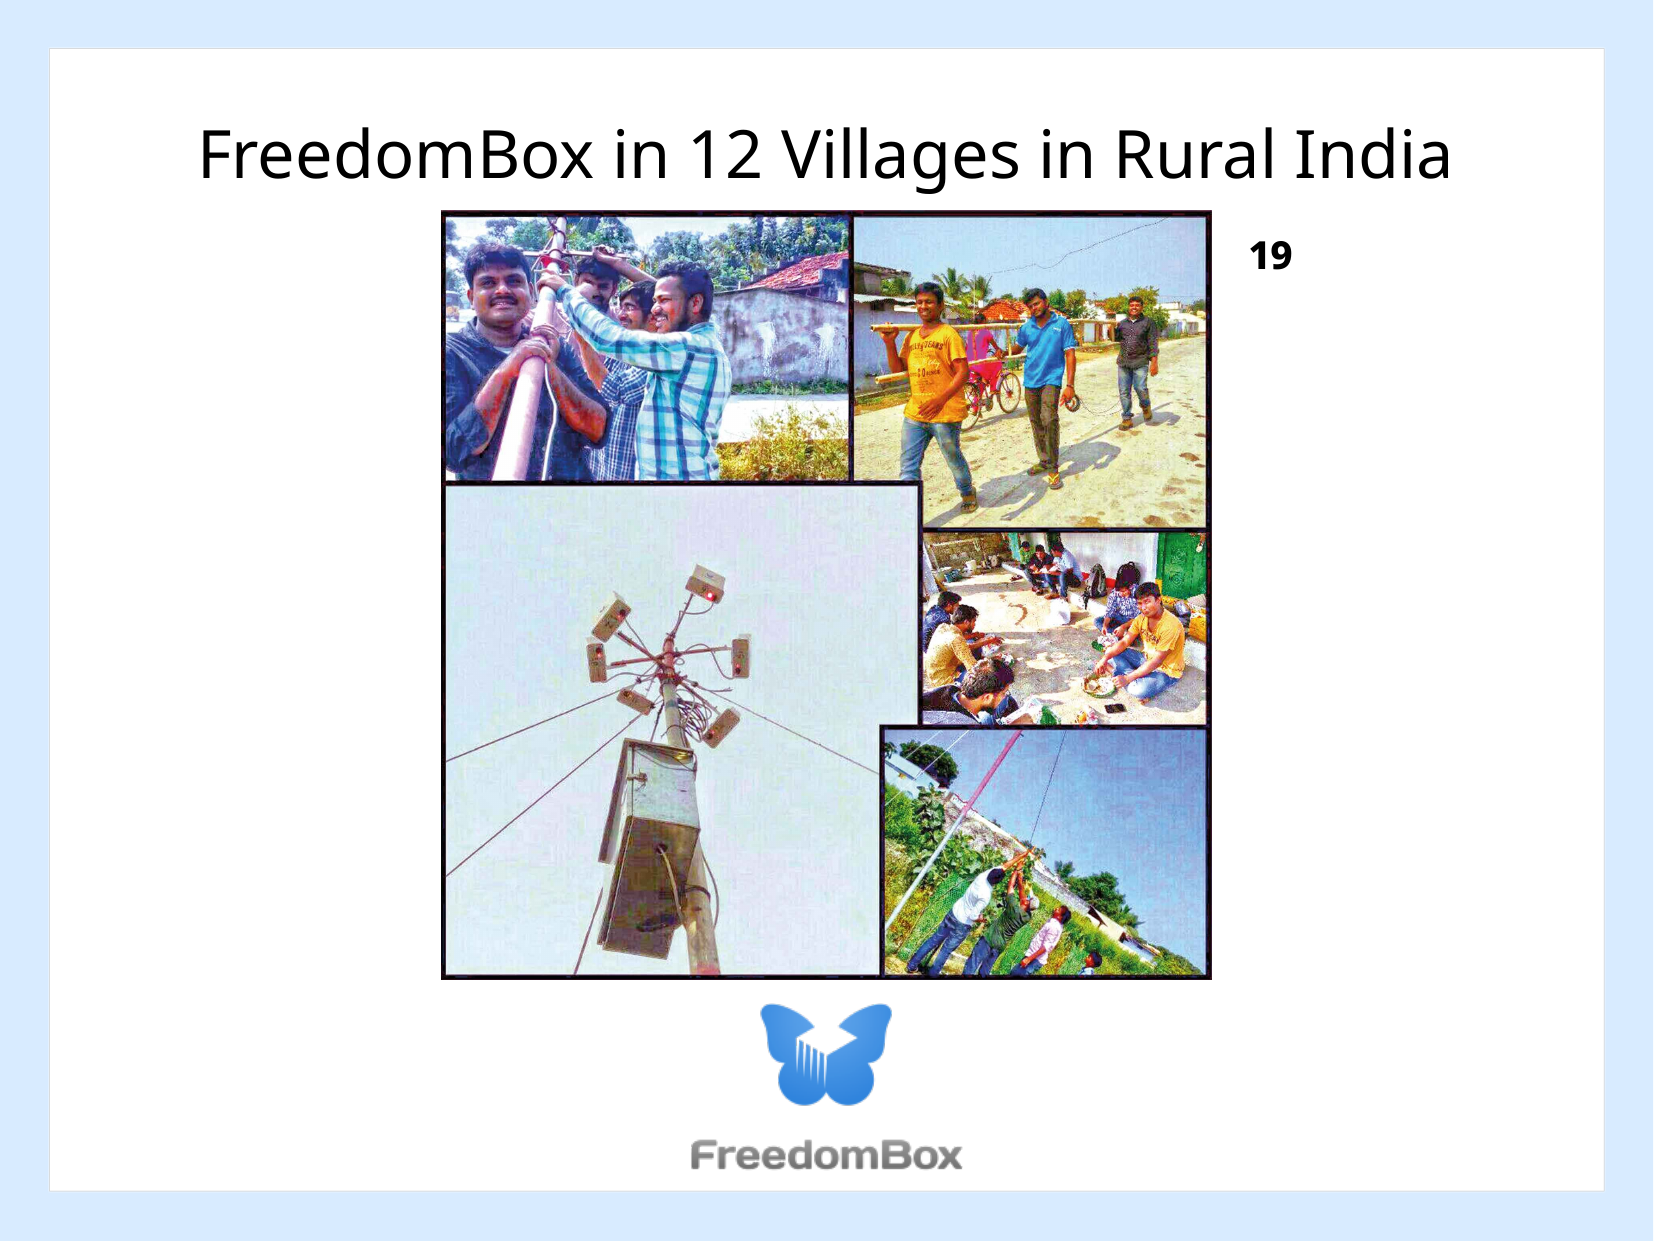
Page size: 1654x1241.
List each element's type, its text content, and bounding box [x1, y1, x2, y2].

subtitle [82, 290, 1571, 1010]
title FreedomBox in 12 Villages in Rural India [82, 49, 1571, 257]
picture [0, 0, 1654, 1241]
text_box 19 [1244, 225, 1297, 306]
